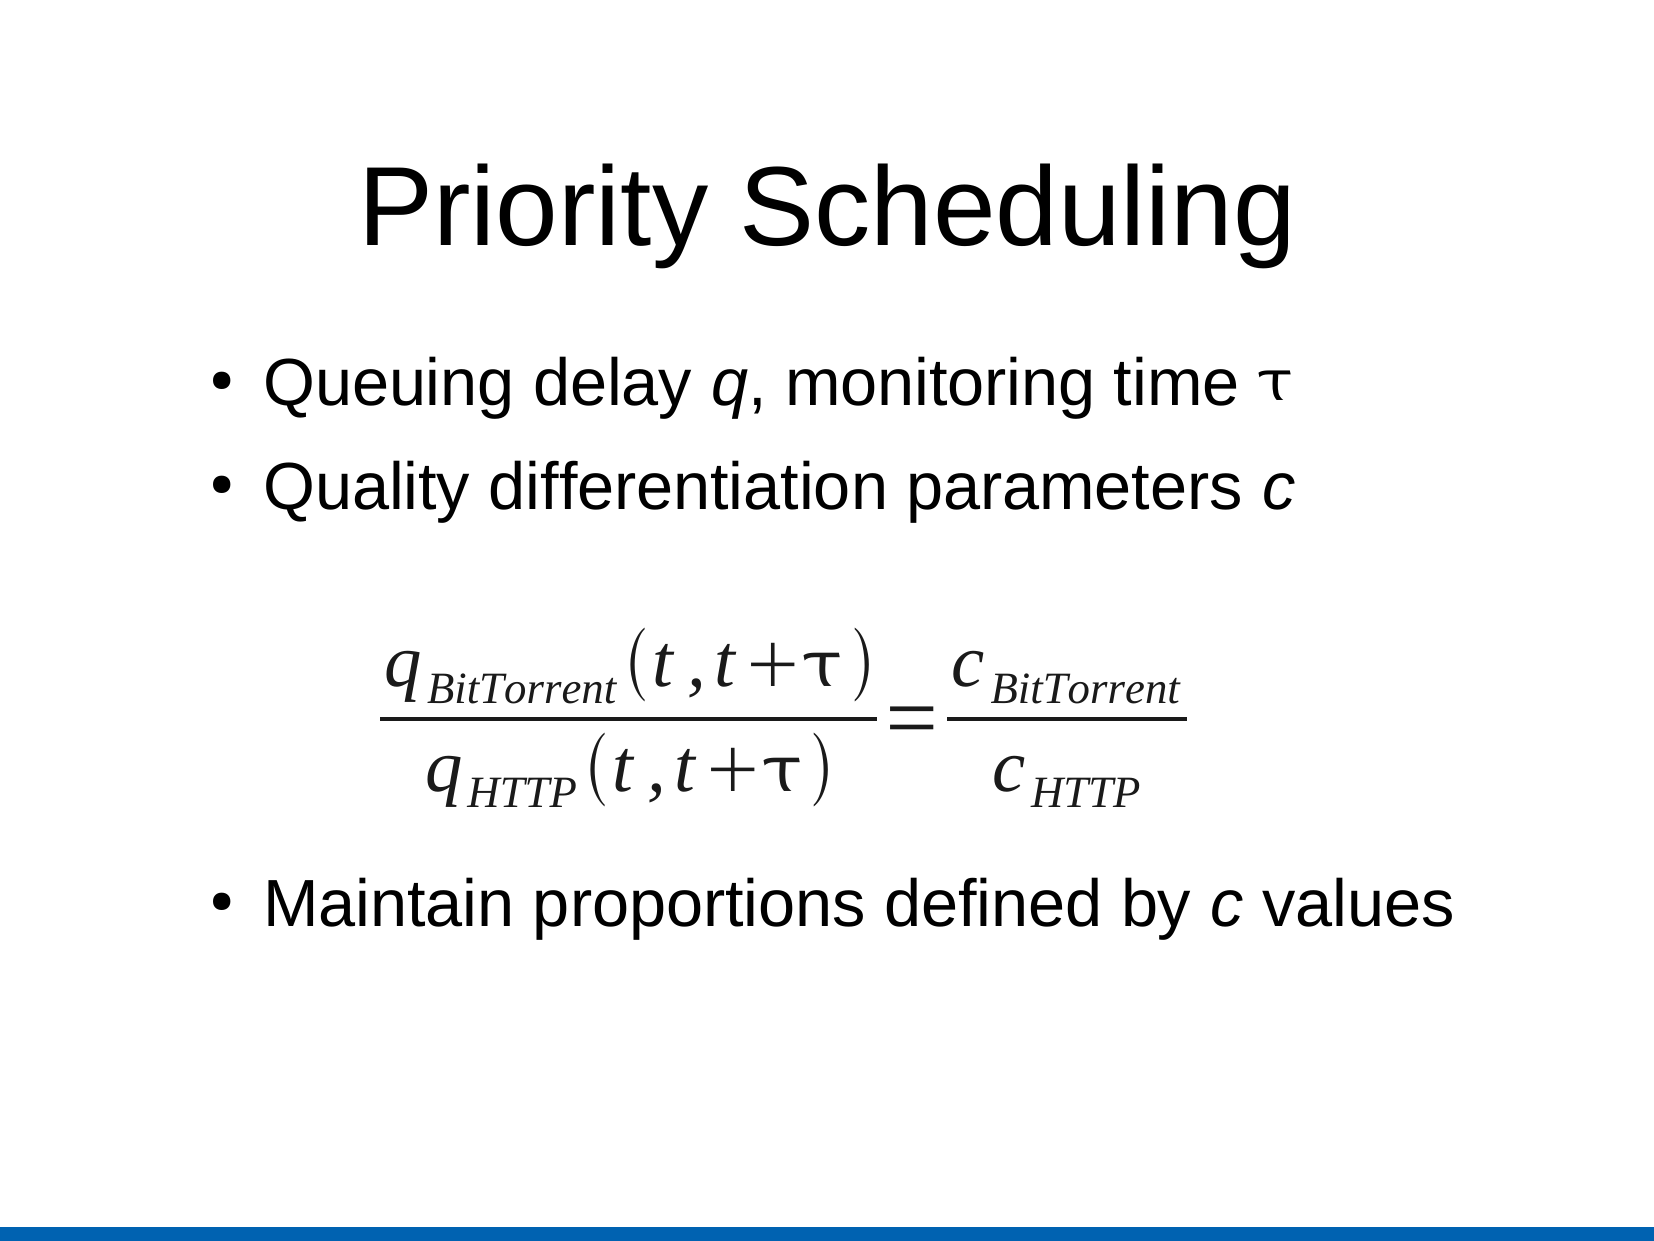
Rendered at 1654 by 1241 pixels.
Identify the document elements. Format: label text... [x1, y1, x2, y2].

title Priority Scheduling [121, 102, 1533, 311]
chart [369, 619, 1197, 819]
chart [1252, 341, 1303, 416]
list Queuing delay q, monitoring time Quality differentiation parameters c Maintain proportions defined by c values [121, 344, 1533, 1164]
